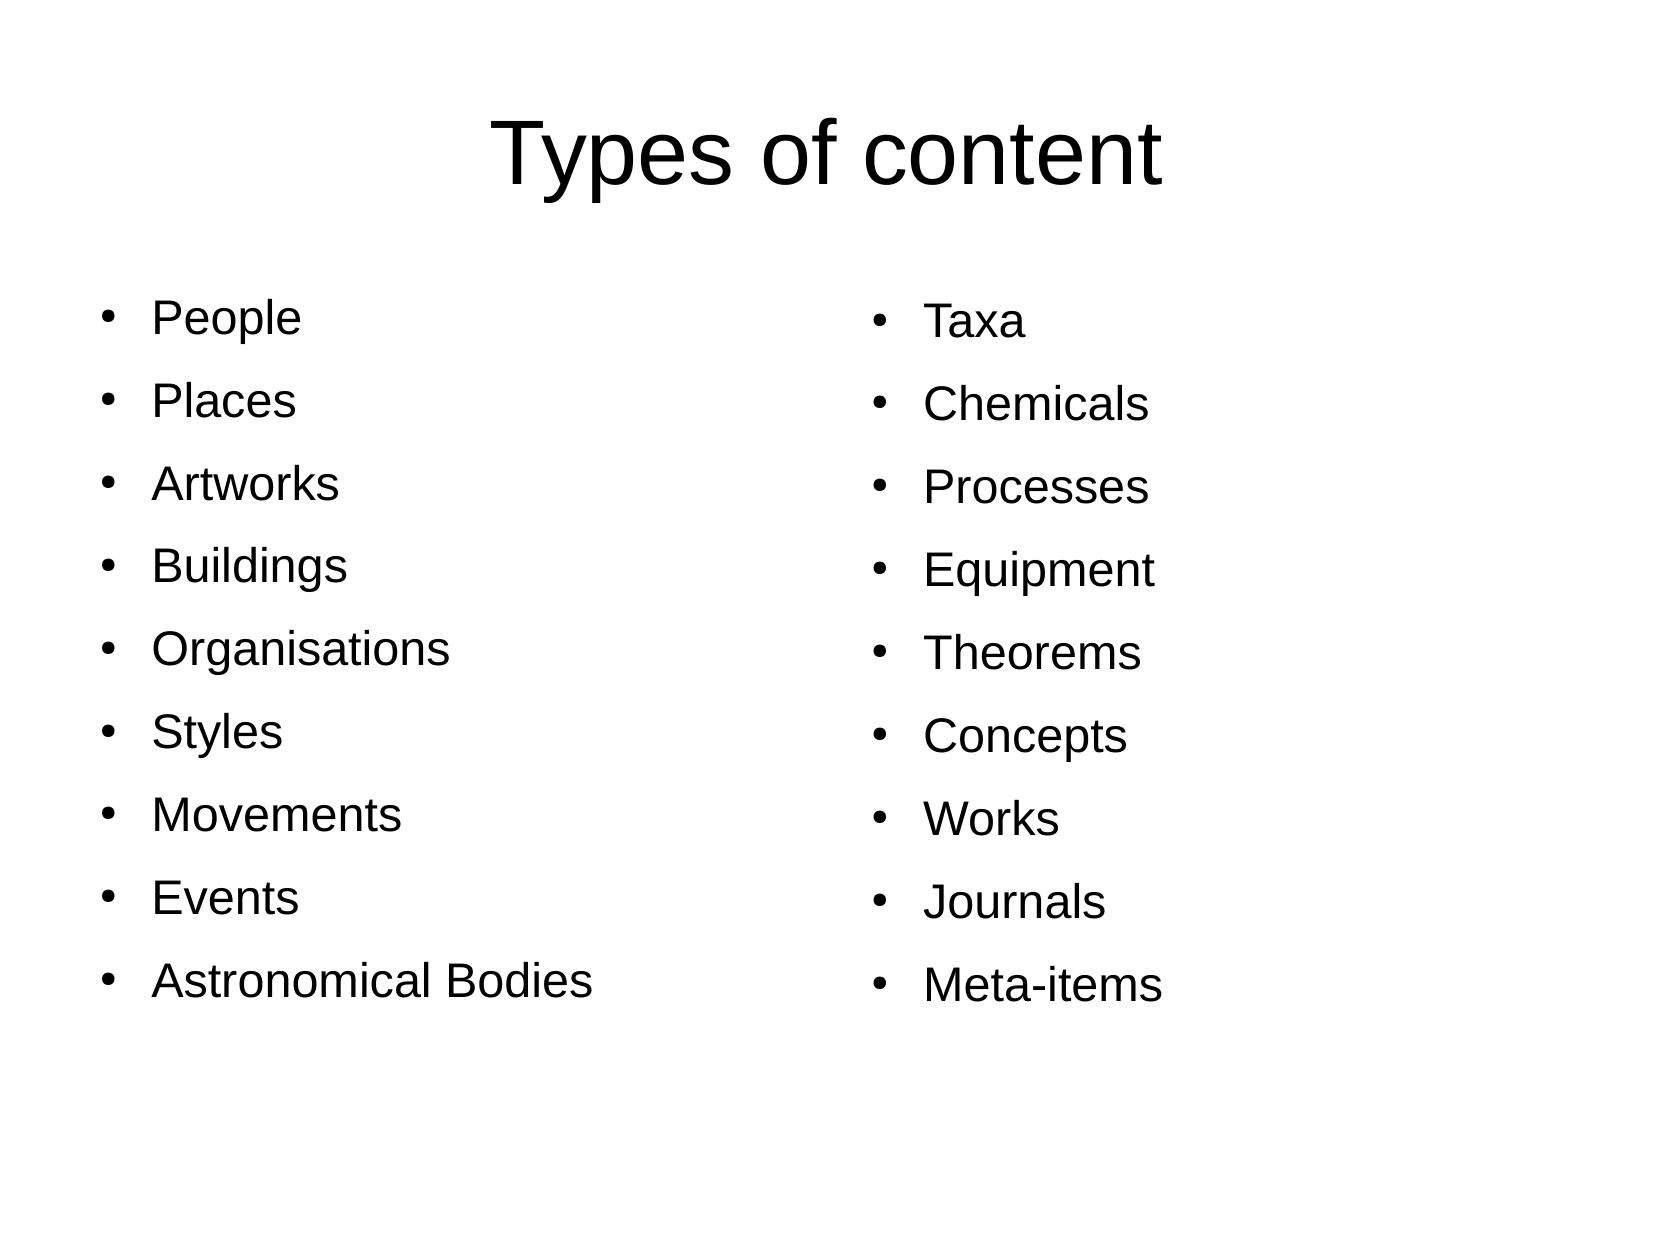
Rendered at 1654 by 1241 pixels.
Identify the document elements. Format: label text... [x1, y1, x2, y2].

list People Places Artworks Buildings Organisations Styles Movements Events Astronomical Bodies [82, 290, 830, 1010]
list Taxa Chemicals Processes Equipment Theorems Concepts Works Journals Meta-items [854, 293, 1602, 1014]
title Types of content [82, 49, 1571, 257]
